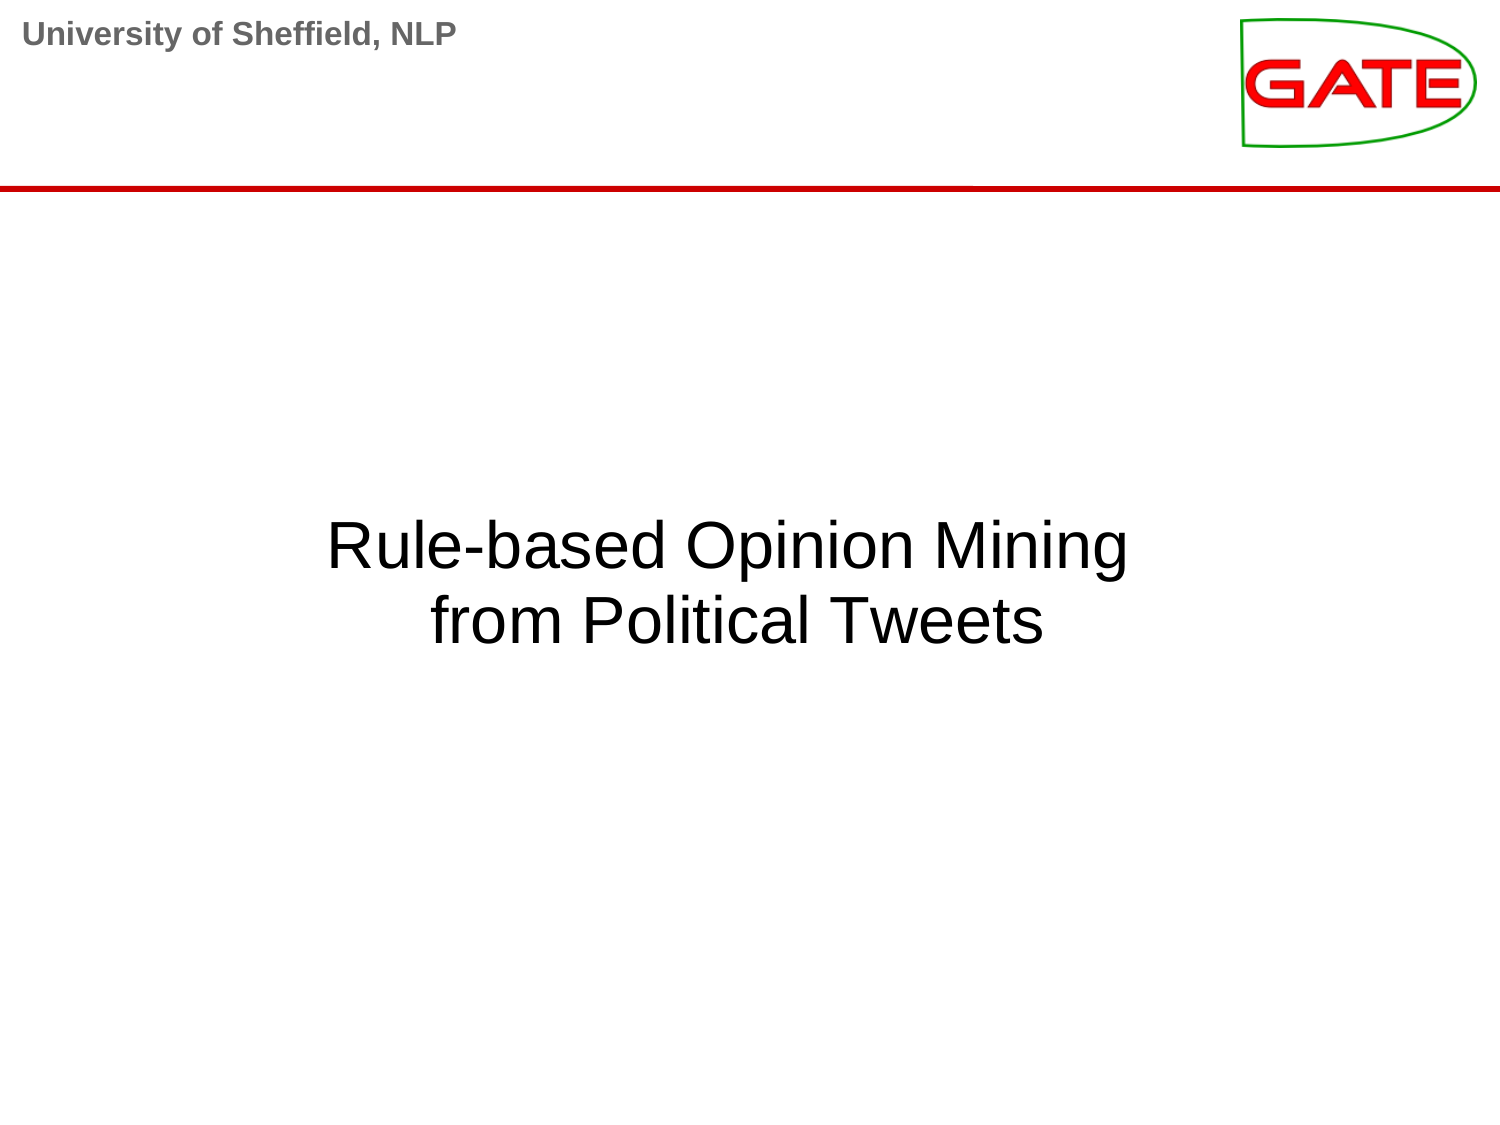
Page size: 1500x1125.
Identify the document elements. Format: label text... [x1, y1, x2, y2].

subtitle Rule-based Opinion Mining from Political Tweets [90, 16, 1329, 1125]
picture [1329, 18, 1477, 148]
